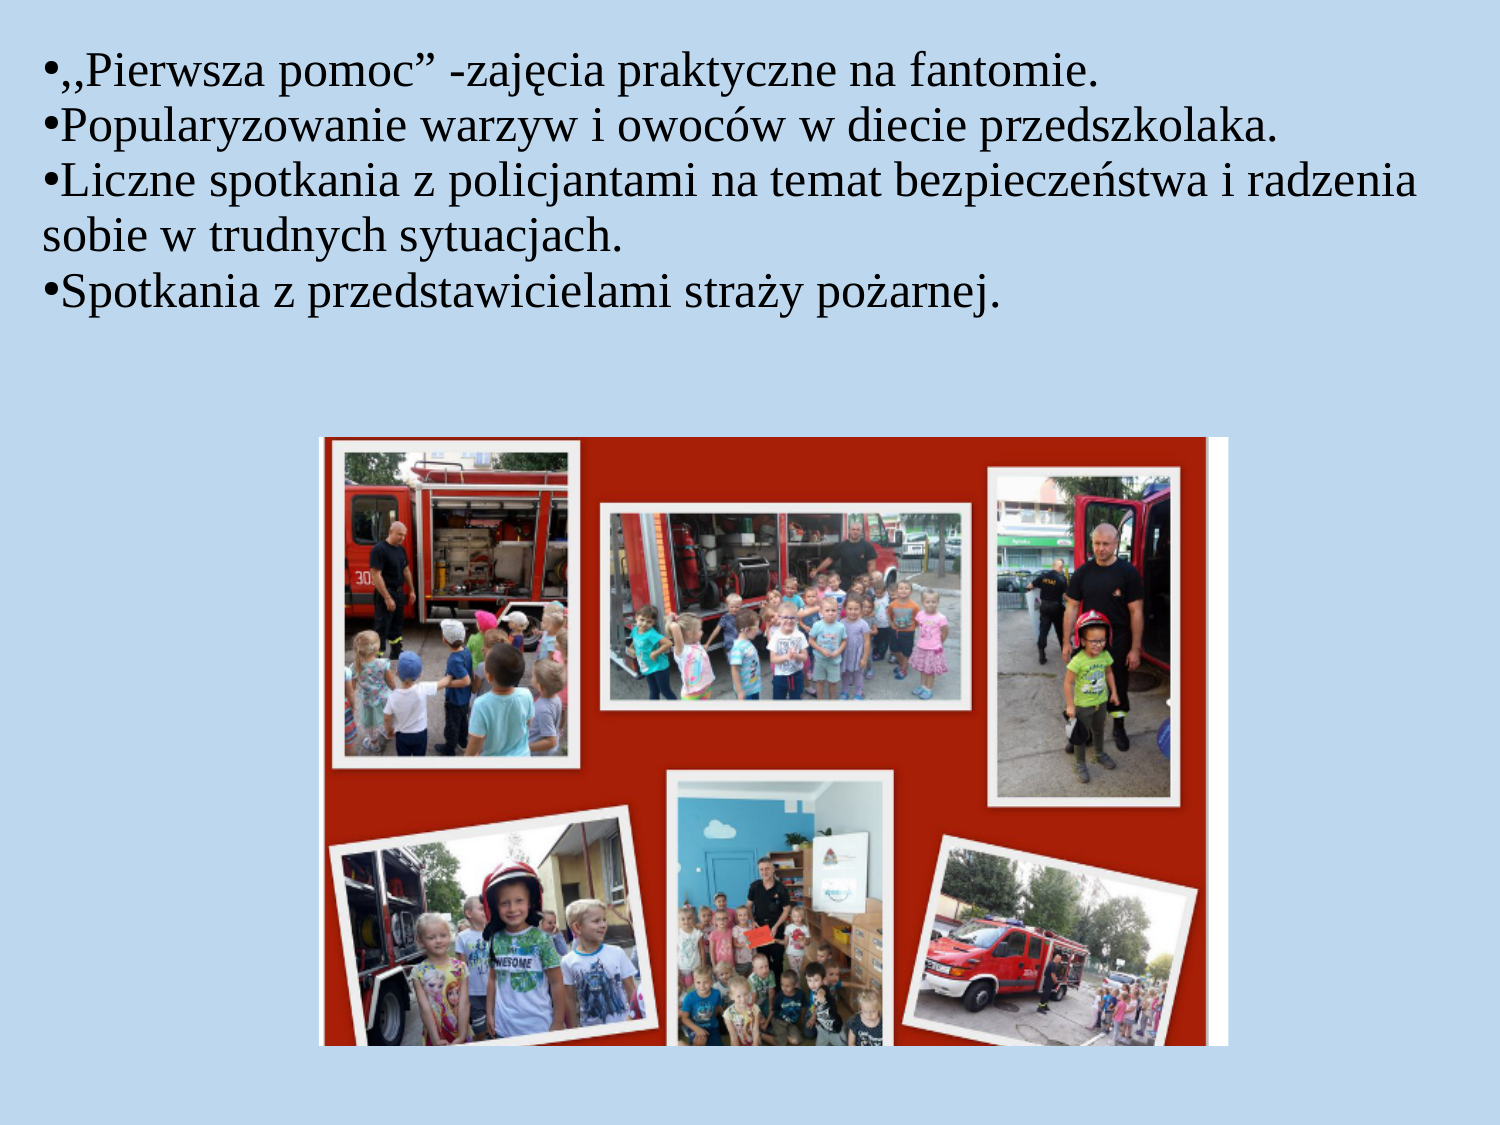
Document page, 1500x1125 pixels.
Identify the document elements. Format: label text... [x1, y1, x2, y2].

text_box ,,Pierwsza pomoc” -zajęcia praktyczne na fantomie. Popularyzowanie warzyw i owoców w diecie przedszkolaka. Liczne spotkania z policjantami na temat bezpieczeństwa i radzenia sobie w trudnych sytuacjach. Spotkania z przedstawicielami straży pożarnej. [27, 34, 1486, 419]
picture [318, 437, 1229, 1046]
